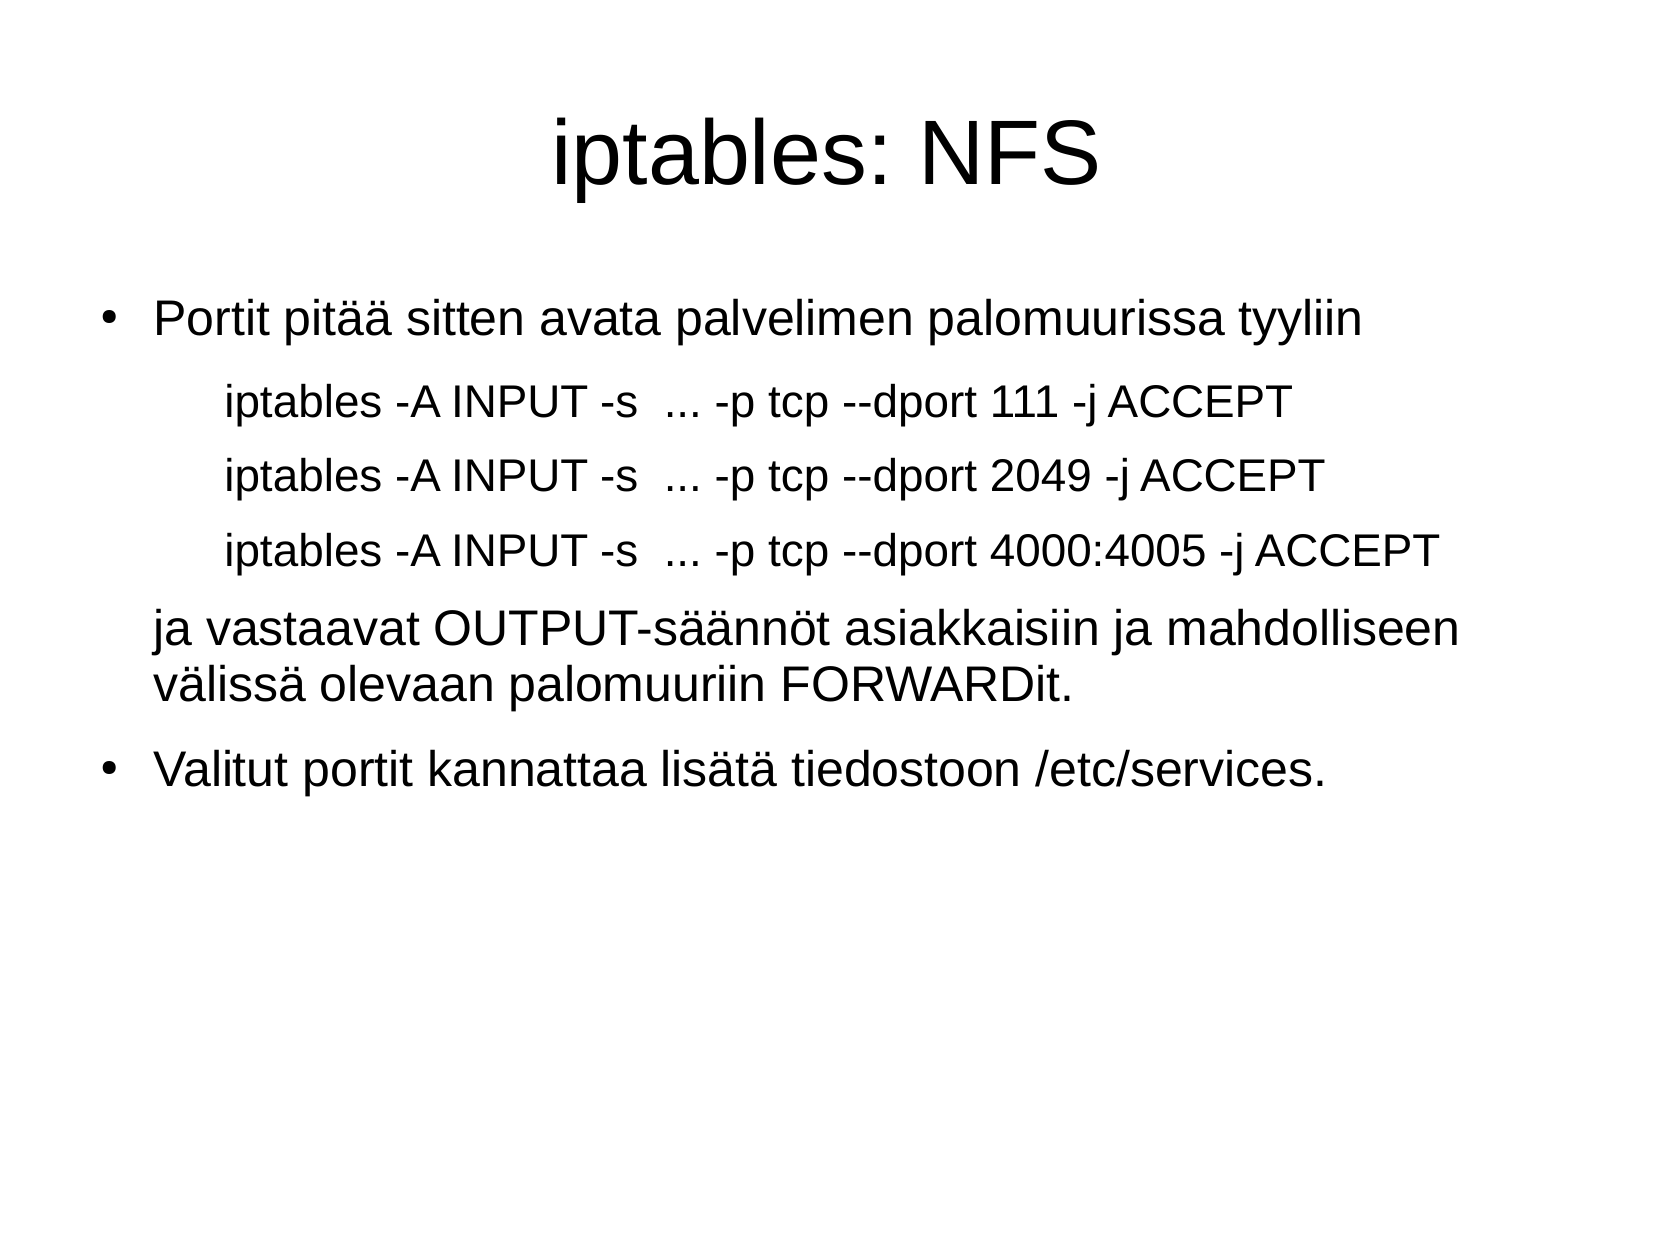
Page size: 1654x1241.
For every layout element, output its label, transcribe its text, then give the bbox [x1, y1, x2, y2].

title iptables: NFS [82, 49, 1571, 257]
list Portit pitää sitten avata palvelimen palomuurissa tyyliin iptables -A INPUT -s ... -p tcp --dport 111 -j ACCEPT iptables -A INPUT -s ... -p tcp --dport 2049 -j ACCEPT iptables -A INPUT -s ... -p tcp --dport 4000:4005 -j ACCEPT ja vastaavat OUTPUT-säännöt asiakkaisiin ja mahdolliseen välissä olevaan palomuuriin FORWARDit. Valitut portit kannattaa lisätä tiedostoon /etc/services. [82, 290, 1571, 1010]
